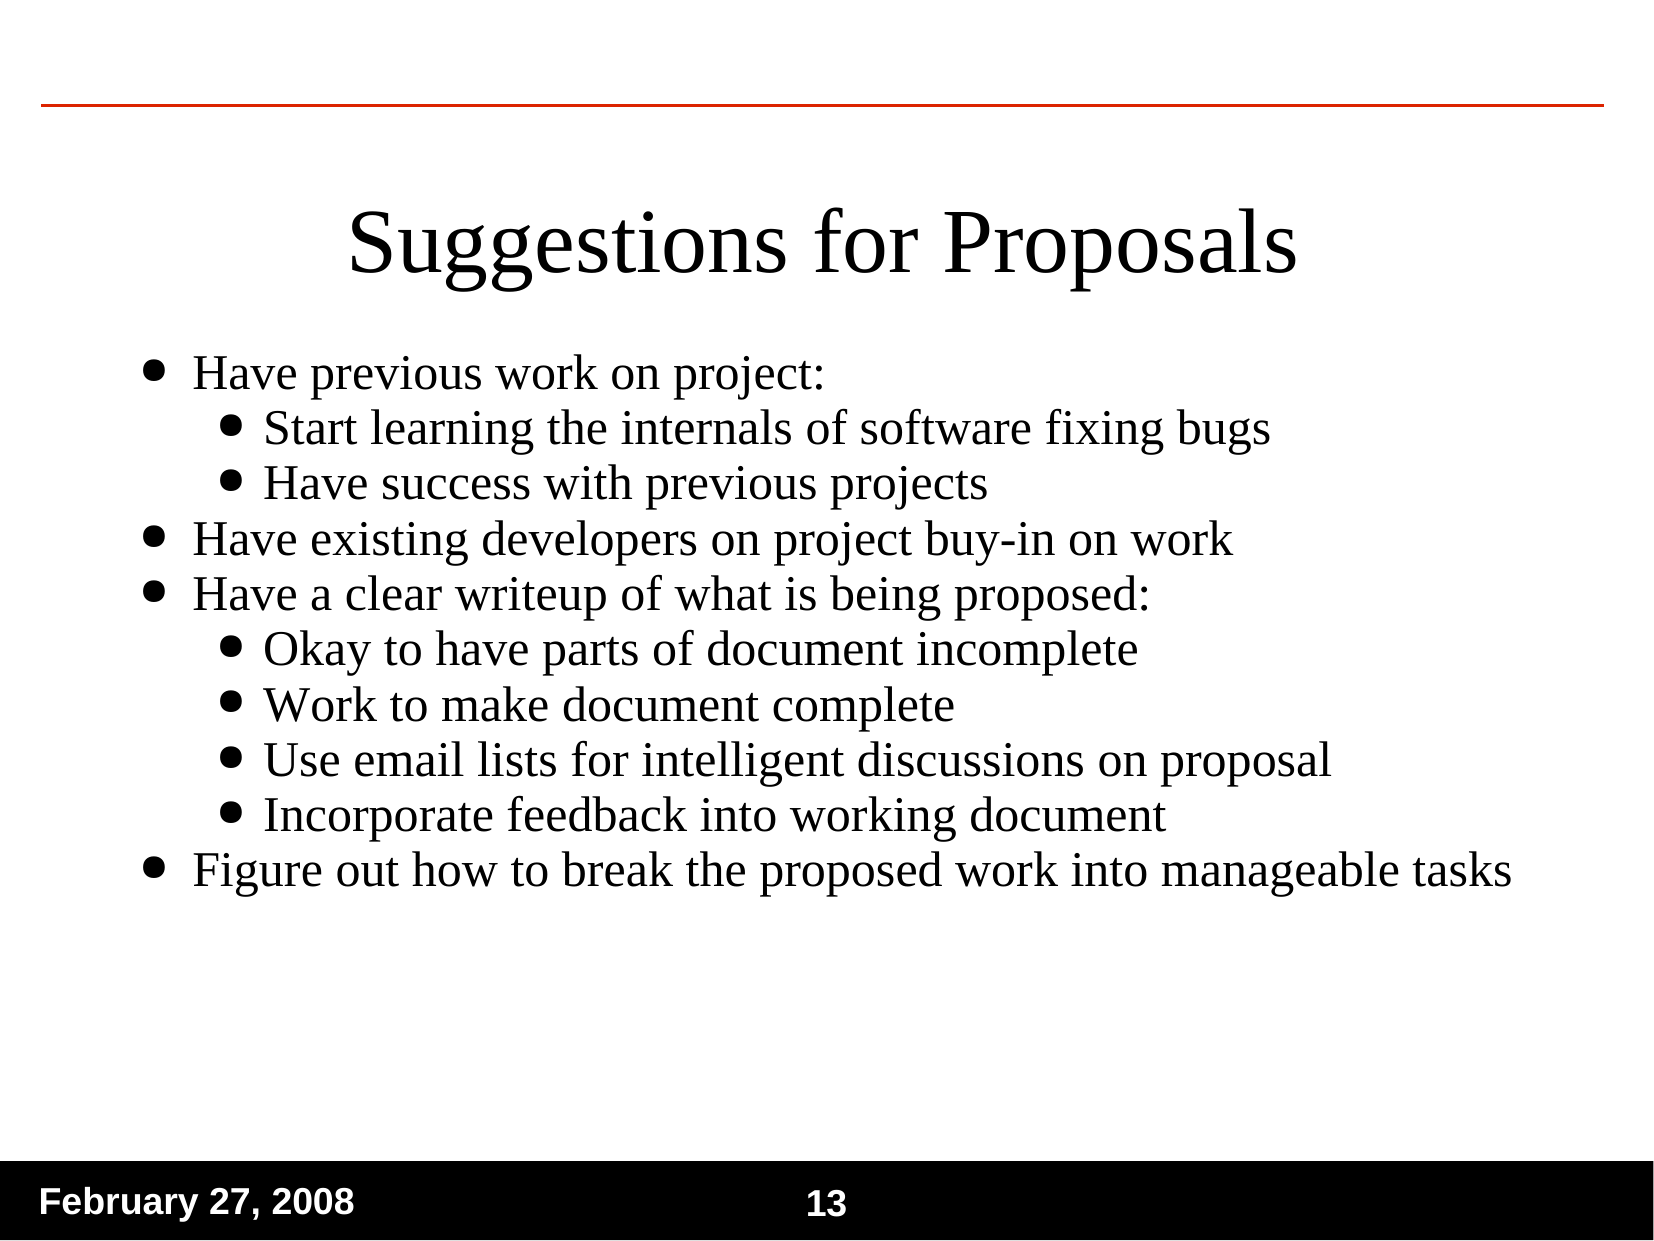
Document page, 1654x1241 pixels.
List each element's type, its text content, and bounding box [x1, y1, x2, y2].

title Suggestions for Proposals [117, 137, 1530, 346]
list Have previous work on project: Start learning the internals of software fixing bugs Have success with previous projects Have existing developers on project buy-in on work Have a clear writeup of what is being proposed: Okay to have parts of document incomplete Work to make document complete Use email lists for intelligent discussions on proposal Incorporate feedback into working document Figure out how to break the proposed work into manageable tasks [121, 344, 1534, 1127]
